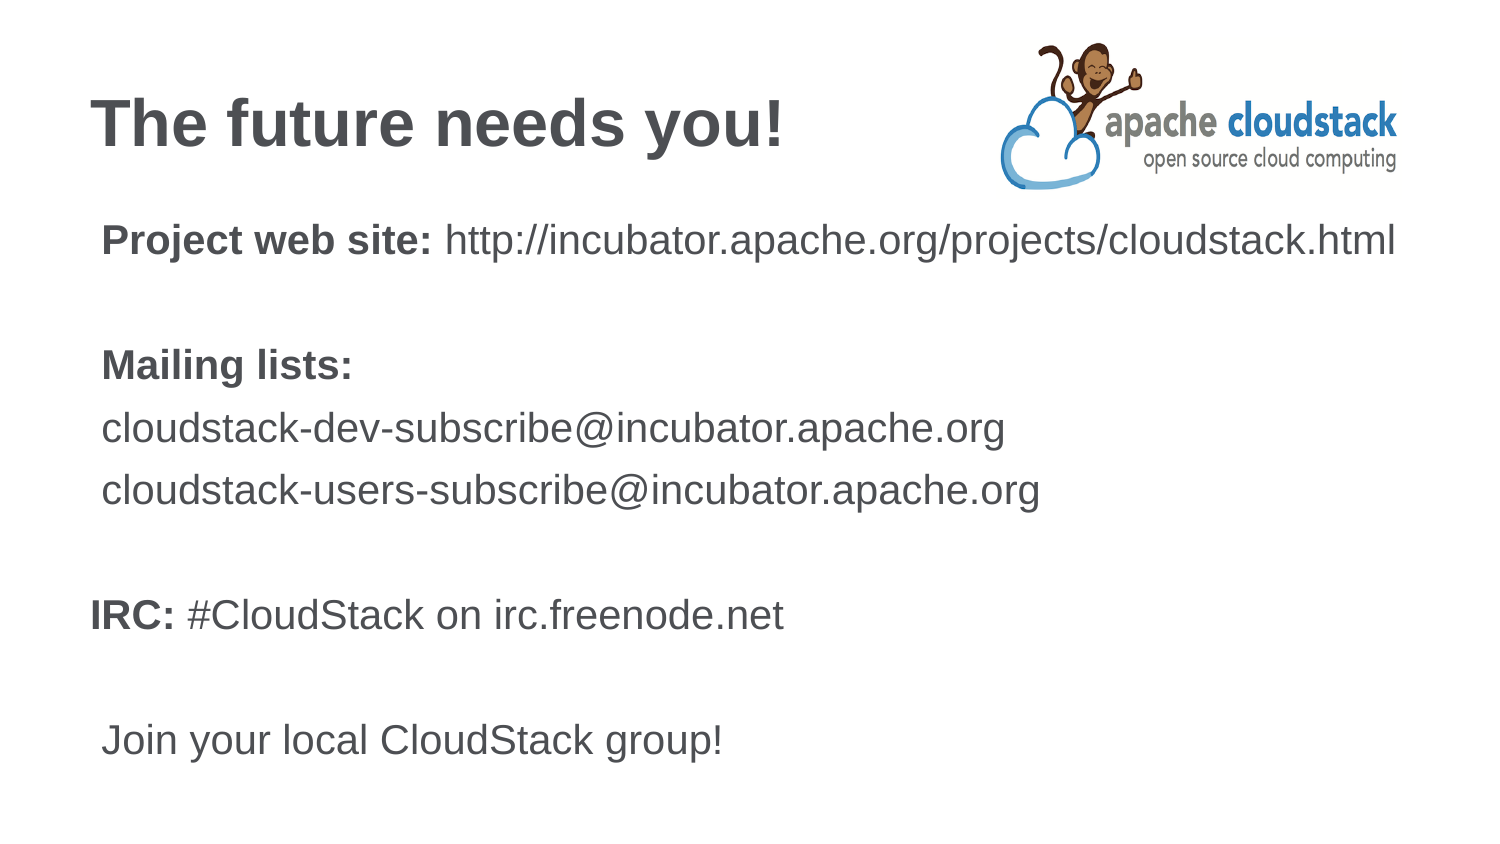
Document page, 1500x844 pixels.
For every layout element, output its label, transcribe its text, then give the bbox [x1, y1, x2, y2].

title The future needs you! [75, 33, 1426, 175]
text_box [996, 37, 1402, 199]
list Project web site: http://incubator.apache.org/projects/cloudstack.html Mailing lists: cloudstack-dev-subscribe@incubator.apache.org cloudstack-users-subscribe@incubator.apache.org IRC: #CloudStack on irc.freenode.net Join your local CloudStack group! [75, 198, 1426, 810]
